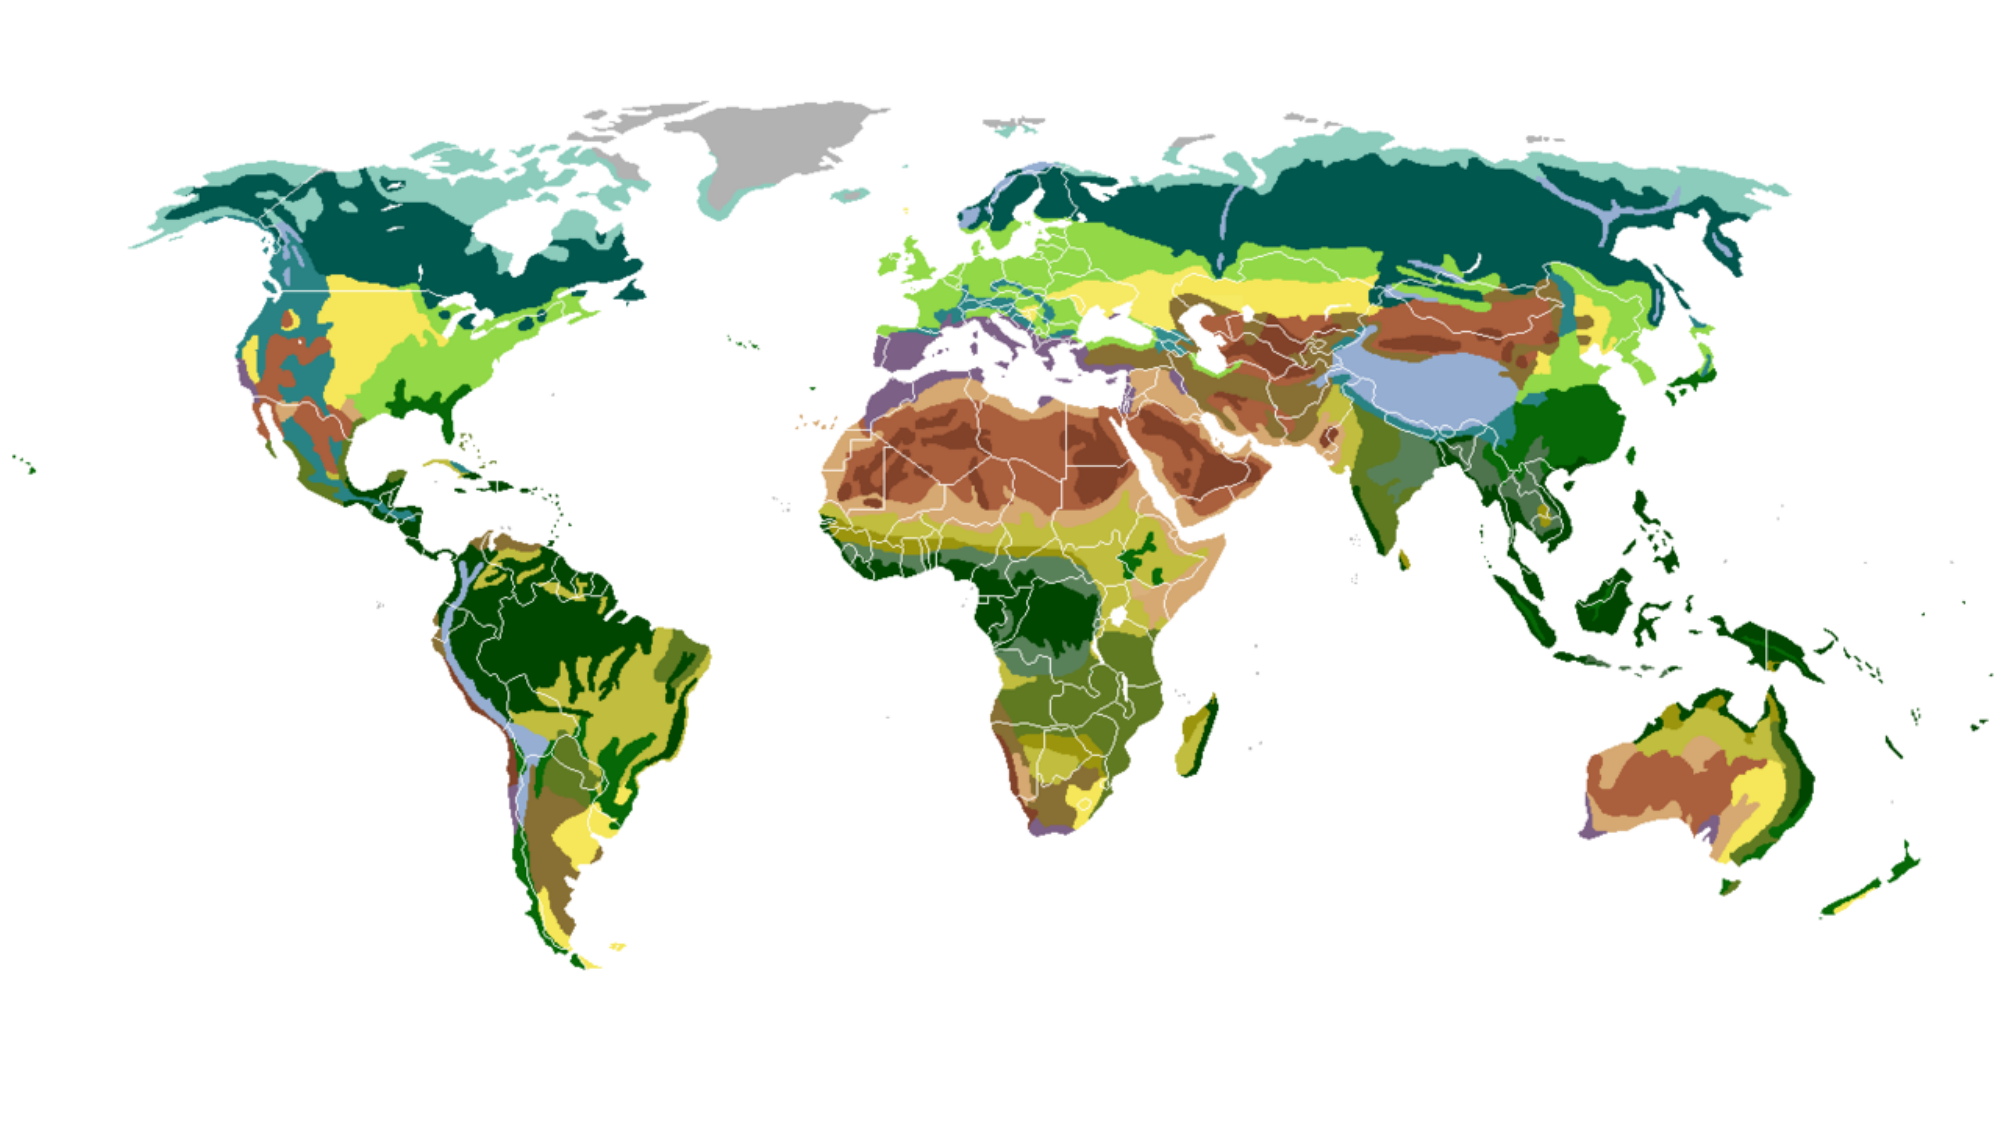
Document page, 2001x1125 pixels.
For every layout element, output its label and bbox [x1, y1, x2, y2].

picture [0, 84, 2000, 984]
